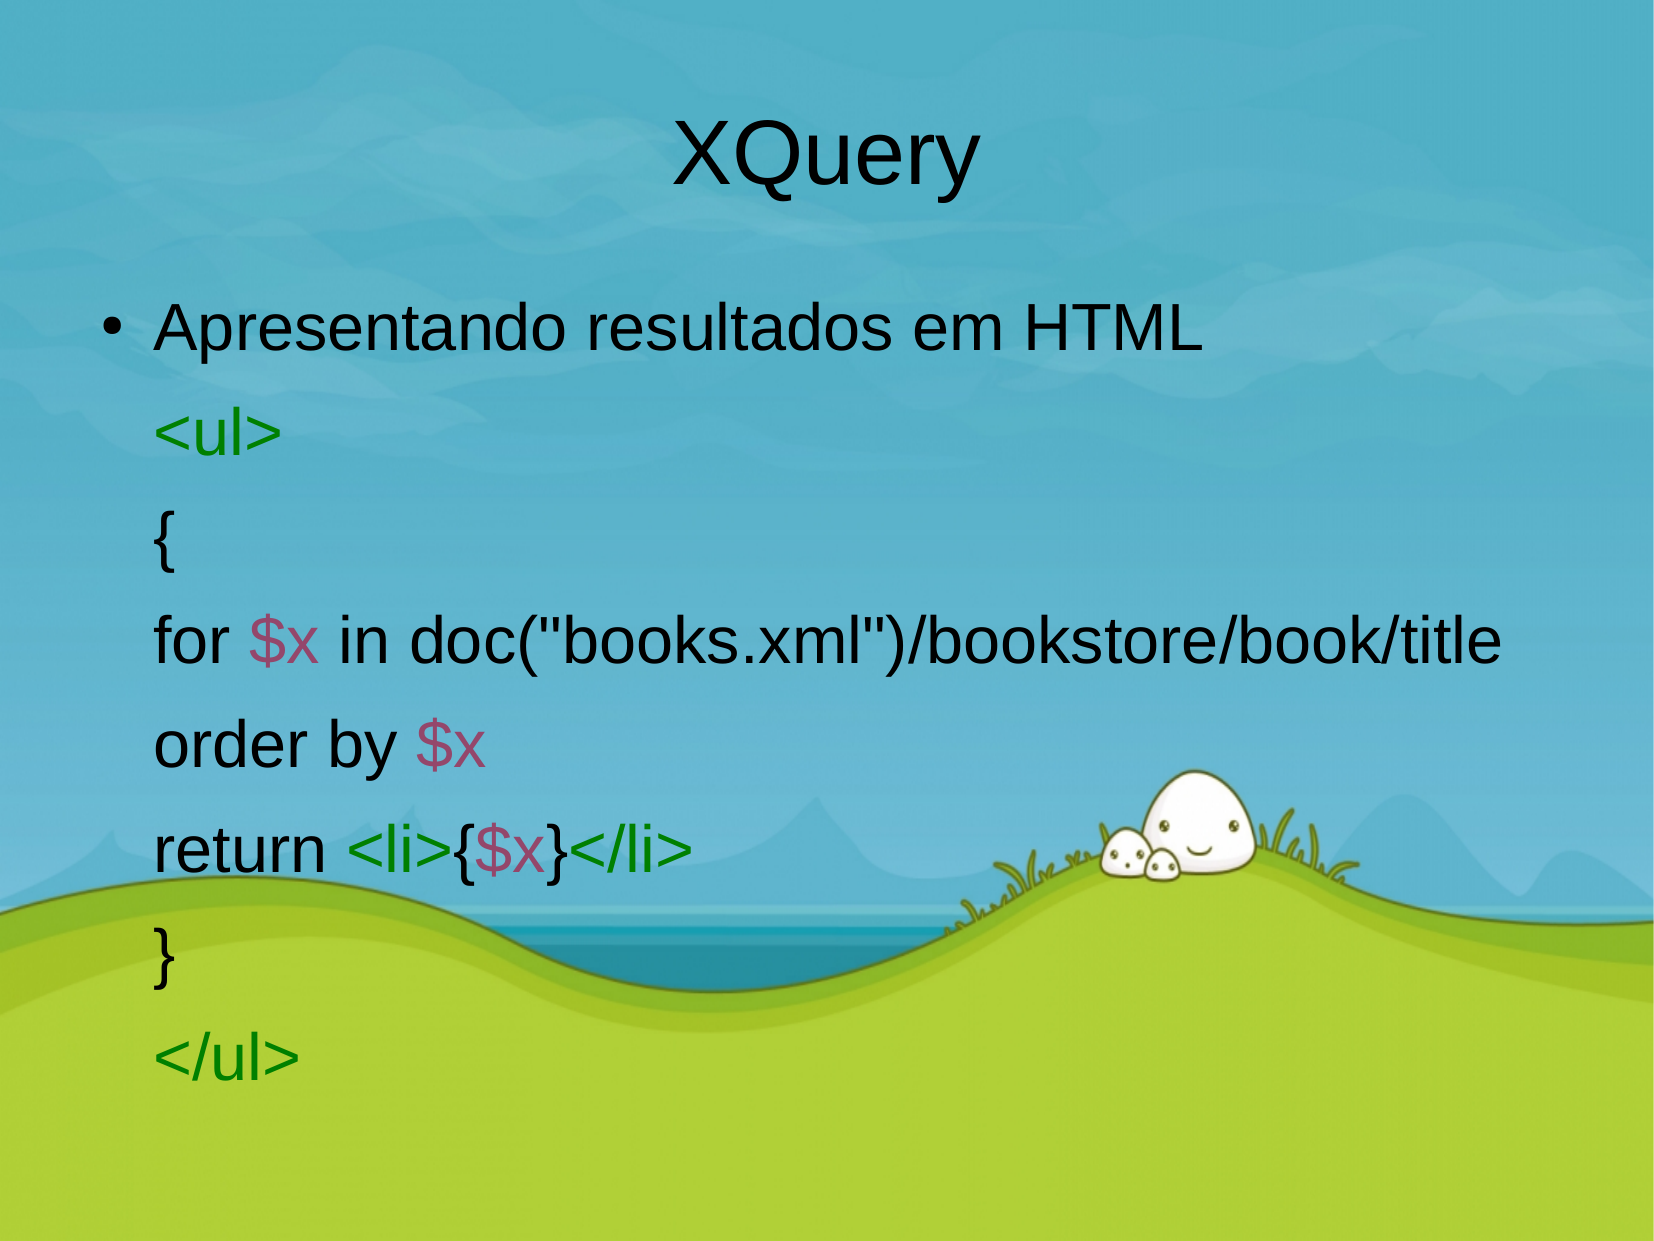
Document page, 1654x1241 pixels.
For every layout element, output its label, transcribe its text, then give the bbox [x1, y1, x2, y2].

title XQuery [82, 49, 1571, 257]
picture [0, 0, 1654, 1241]
list Apresentando resultados em HTML <ul> { for $x in doc("books.xml")/bookstore/book/title order by $x return <li>{$x}</li> } </ul> [82, 290, 1571, 1109]
